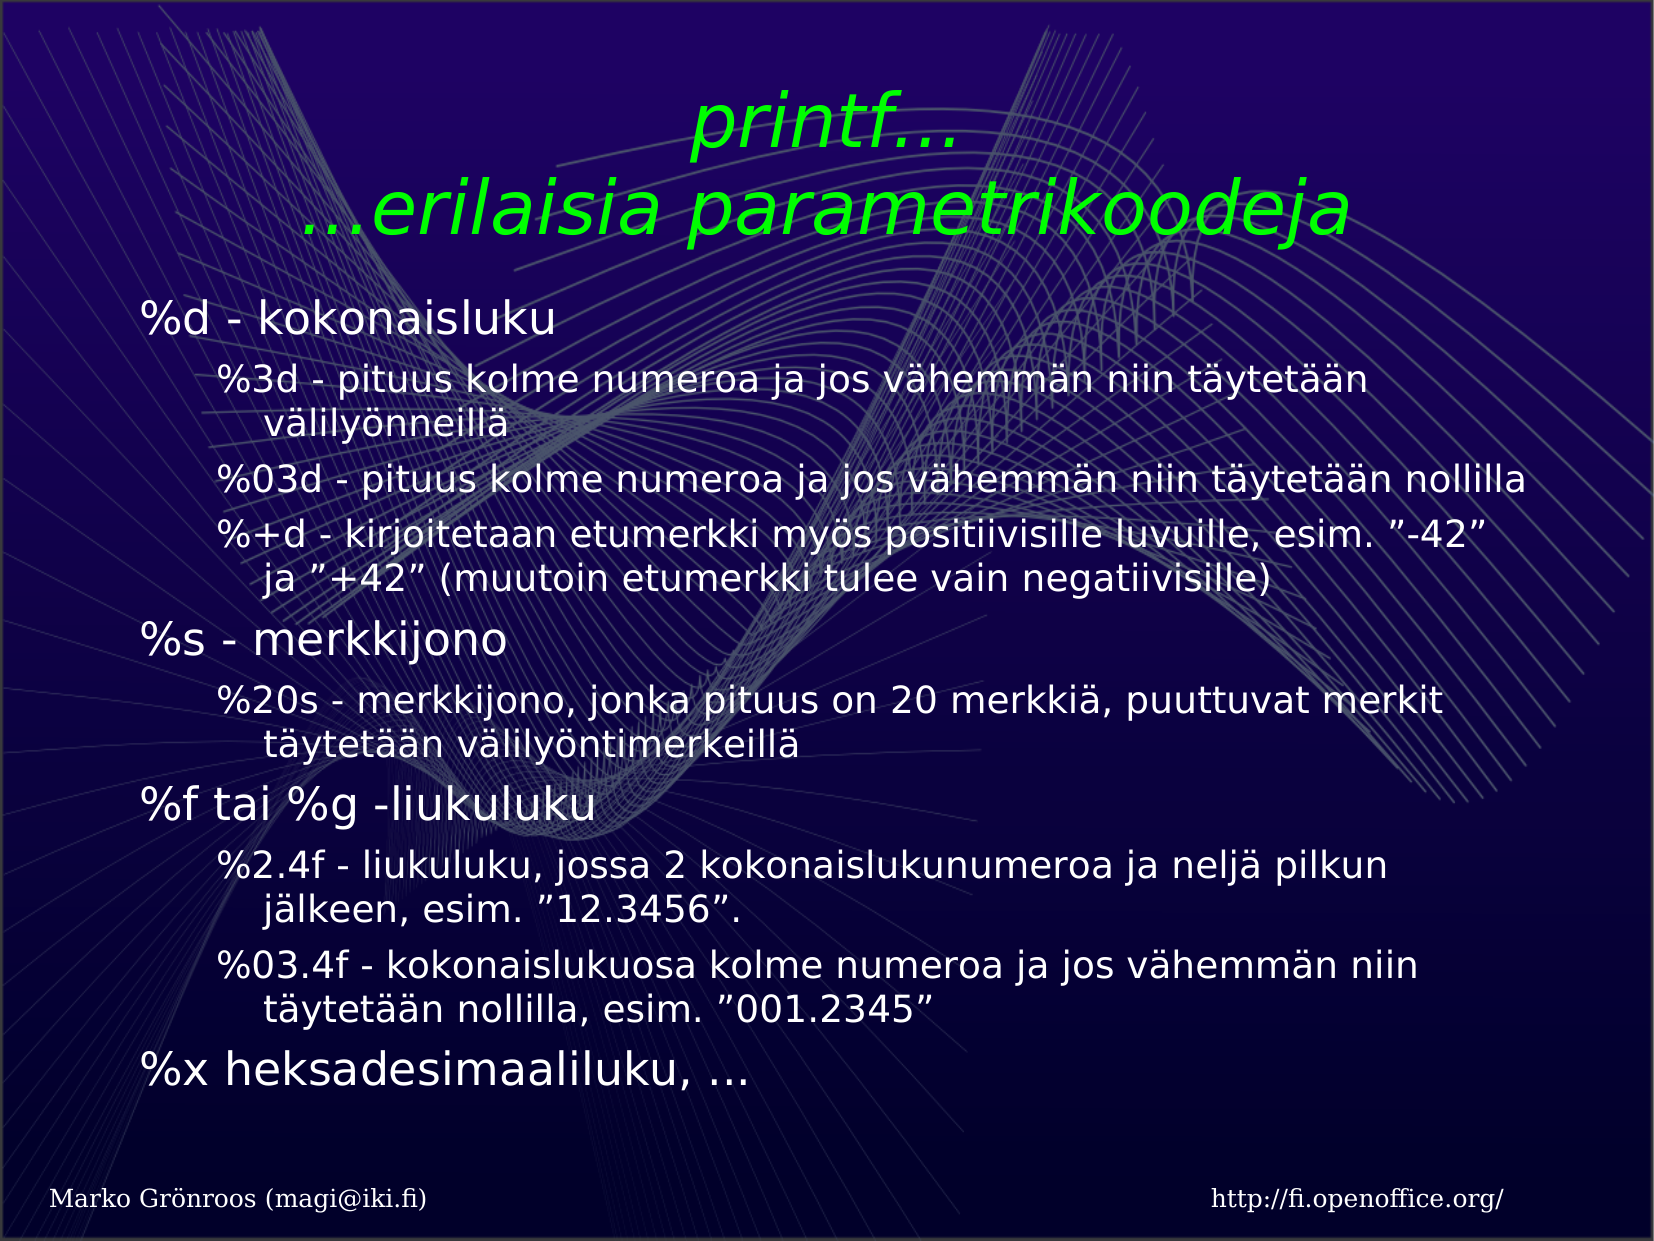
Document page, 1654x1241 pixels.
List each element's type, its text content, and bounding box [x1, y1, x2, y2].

picture [0, 0, 1654, 1241]
list %d - kokonaisluku %3d - pituus kolme numeroa ja jos vähemmän niin täytetään välilyönneillä %03d - pituus kolme numeroa ja jos vähemmän niin täytetään nollilla %+d - kirjoitetaan etumerkki myös positiivisille luvuille, esim. ”-42” ja ”+42” (muutoin etumerkki tulee vain negatiivisille) %s - merkkijono %20s - merkkijono, jonka pituus on 20 merkkiä, puuttuvat merkit täytetään välilyöntimerkeillä %f tai %g -liukuluku %2.4f - liukuluku, jossa 2 kokonaislukunumeroa ja neljä pilkun jälkeen, esim. ”12.3456”. %03.4f - kokonaislukuosa kolme numeroa ja jos vähemmän niin täytetään nollilla, esim. ”001.2345” %x heksadesimaaliluku, ... [121, 291, 1534, 1166]
title printf... ...erilaisia parametrikoodeja [121, 61, 1534, 269]
